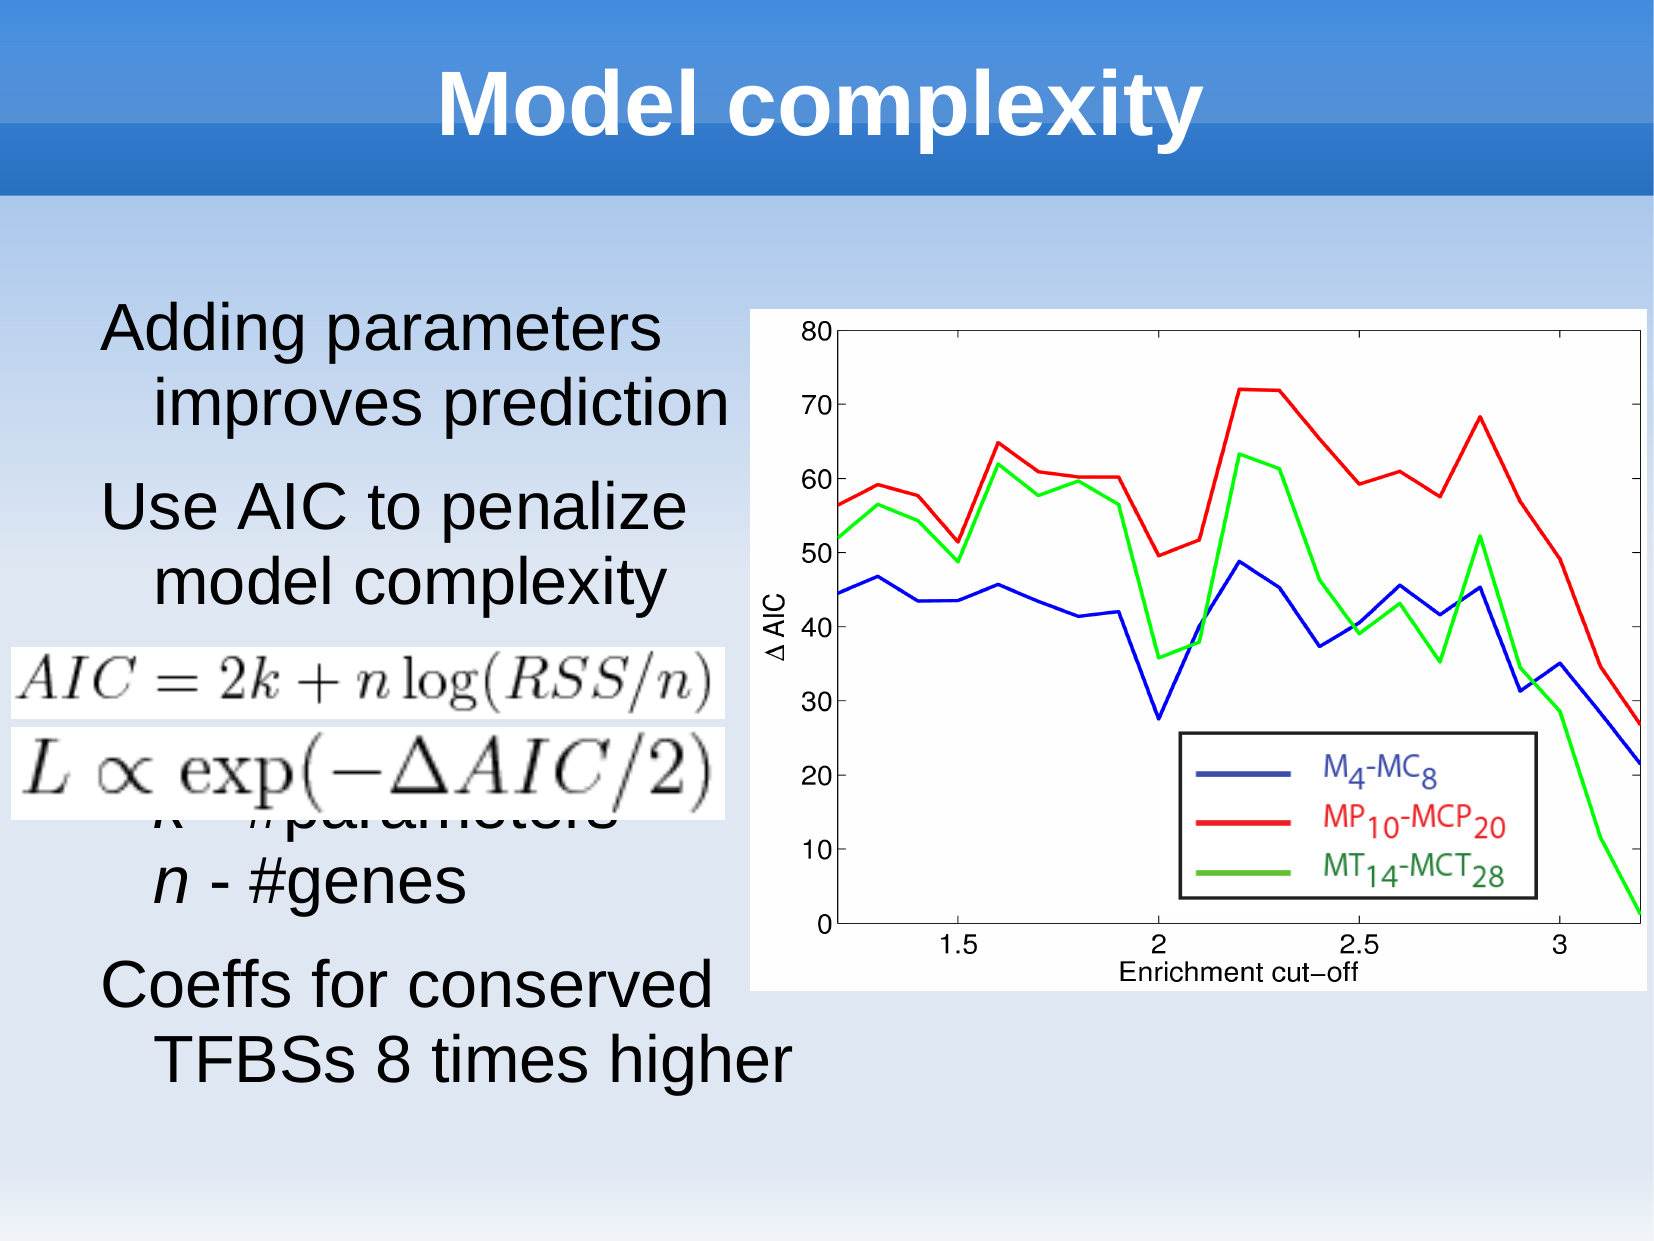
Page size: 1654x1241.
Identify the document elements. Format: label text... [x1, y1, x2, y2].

picture [0, 0, 1654, 1241]
title Model complexity [76, 0, 1565, 208]
list Adding parameters improves prediction Use AIC to penalize model complexity k - #parameters n - #genes Coeffs for conserved TFBSs 8 times higher [82, 290, 809, 1183]
